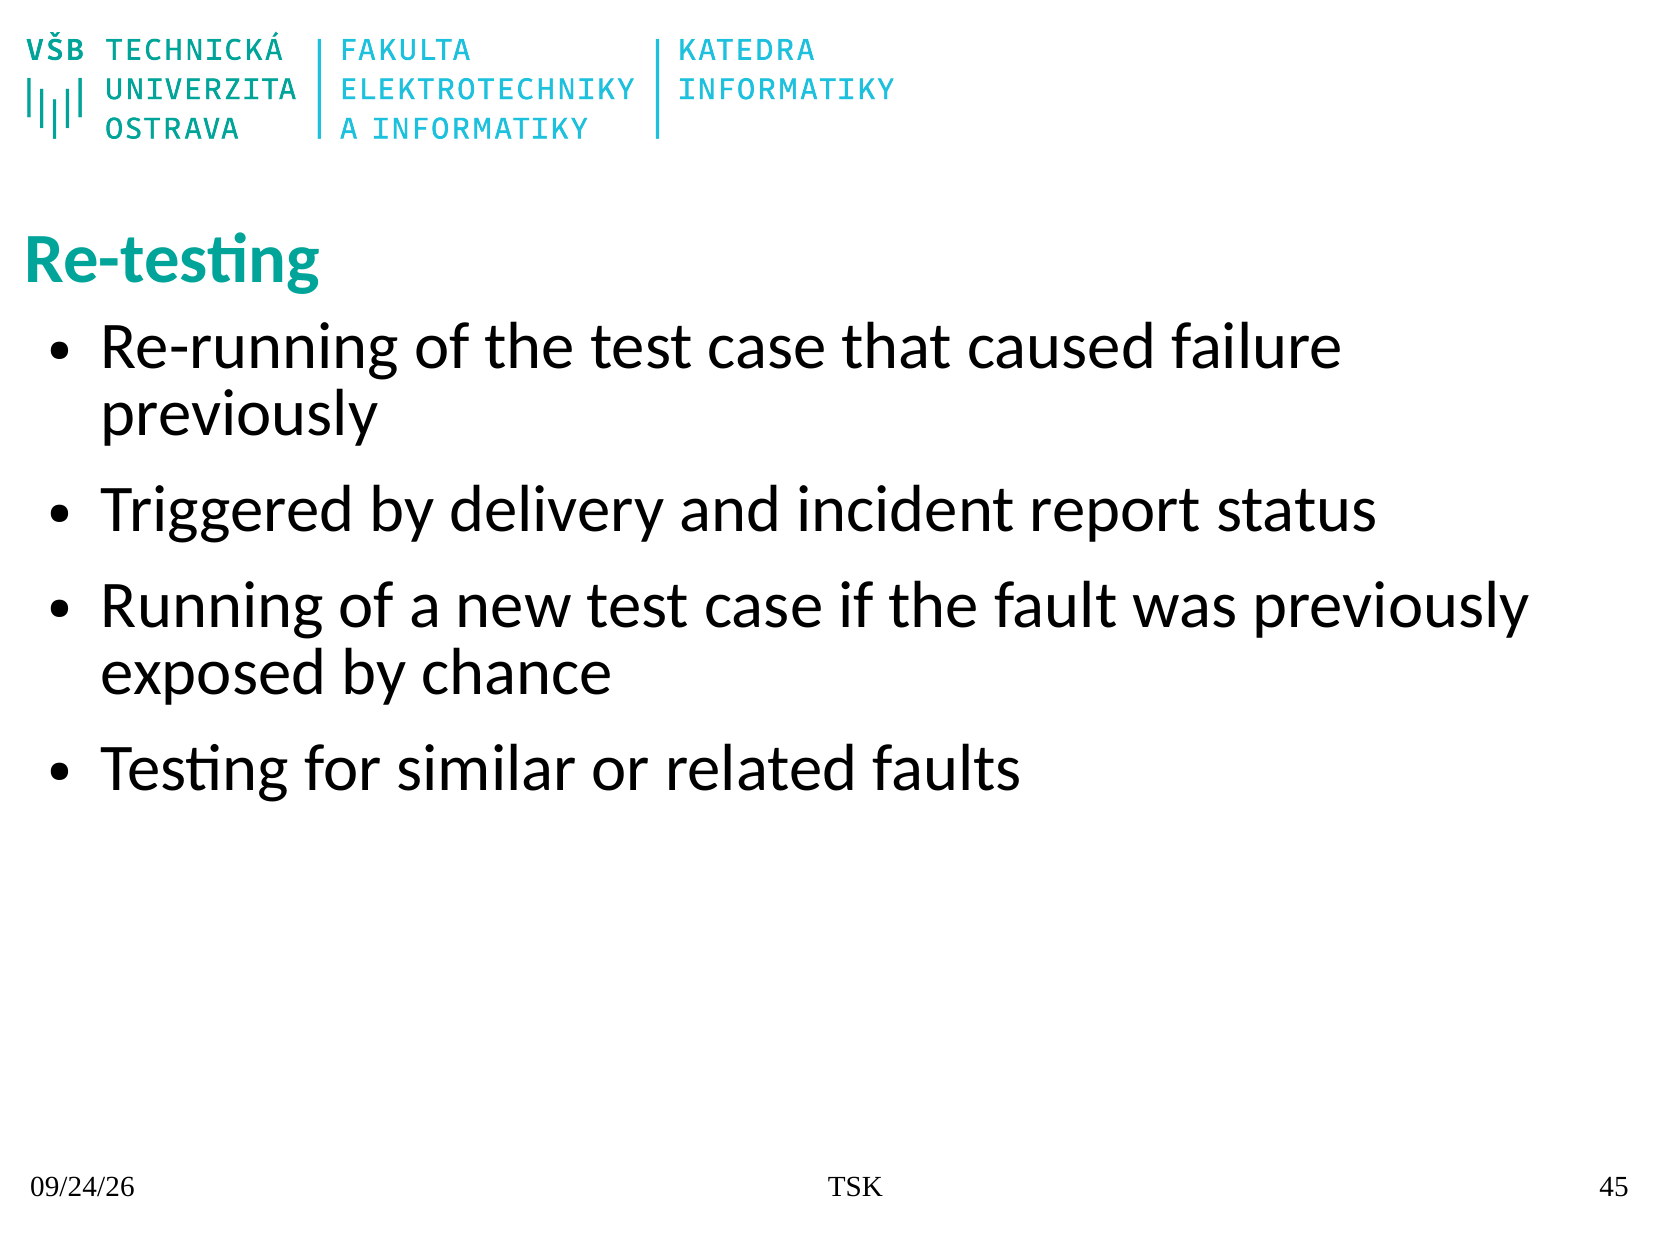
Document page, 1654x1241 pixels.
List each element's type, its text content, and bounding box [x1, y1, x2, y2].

title Re-testing [24, 169, 1629, 300]
list Re-running of the test case that caused failure previously Triggered by delivery and incident report status Running of a new test case if the fault was previously exposed by chance Testing for similar or related faults [30, 318, 1629, 1146]
picture [26, 31, 894, 139]
